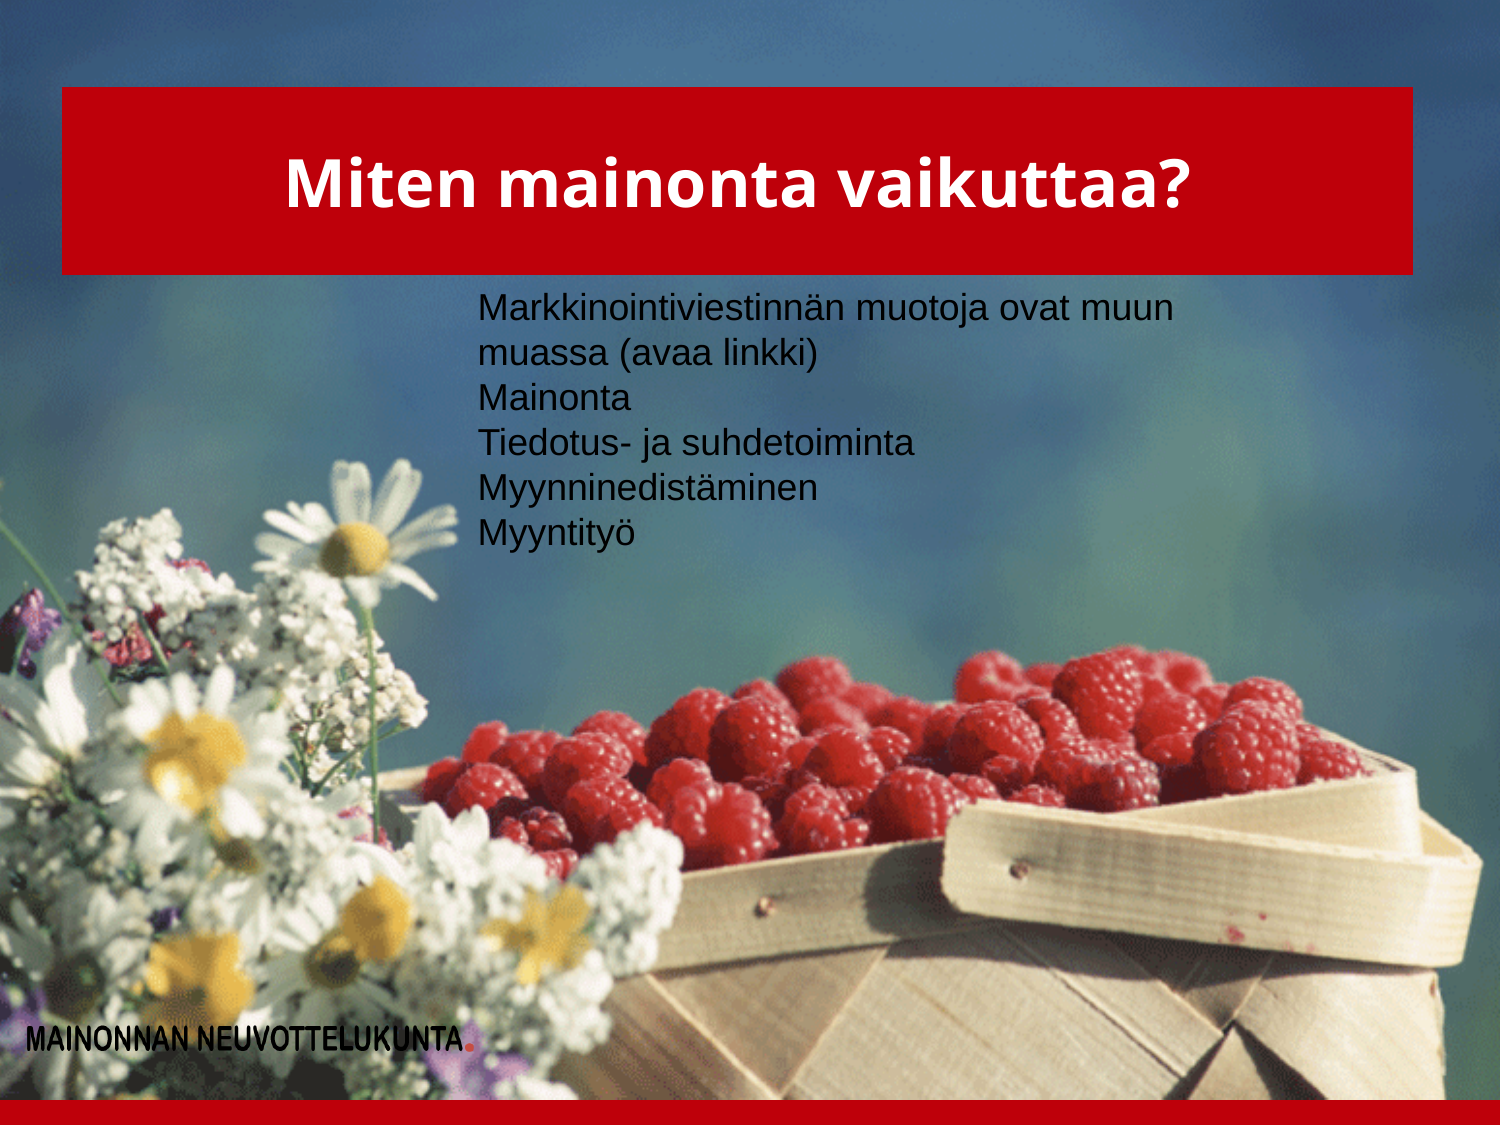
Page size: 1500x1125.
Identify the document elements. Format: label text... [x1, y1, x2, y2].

picture [0, 0, 1500, 1101]
text_box Miten mainonta vaikuttaa? [62, 87, 1413, 275]
text_box Markkinointiviestinnän muotoja ovat muun muassa (avaa linkki) Mainonta Tiedotus- ja suhdetoiminta Myynninedistäminen Myyntityö [463, 275, 1213, 560]
